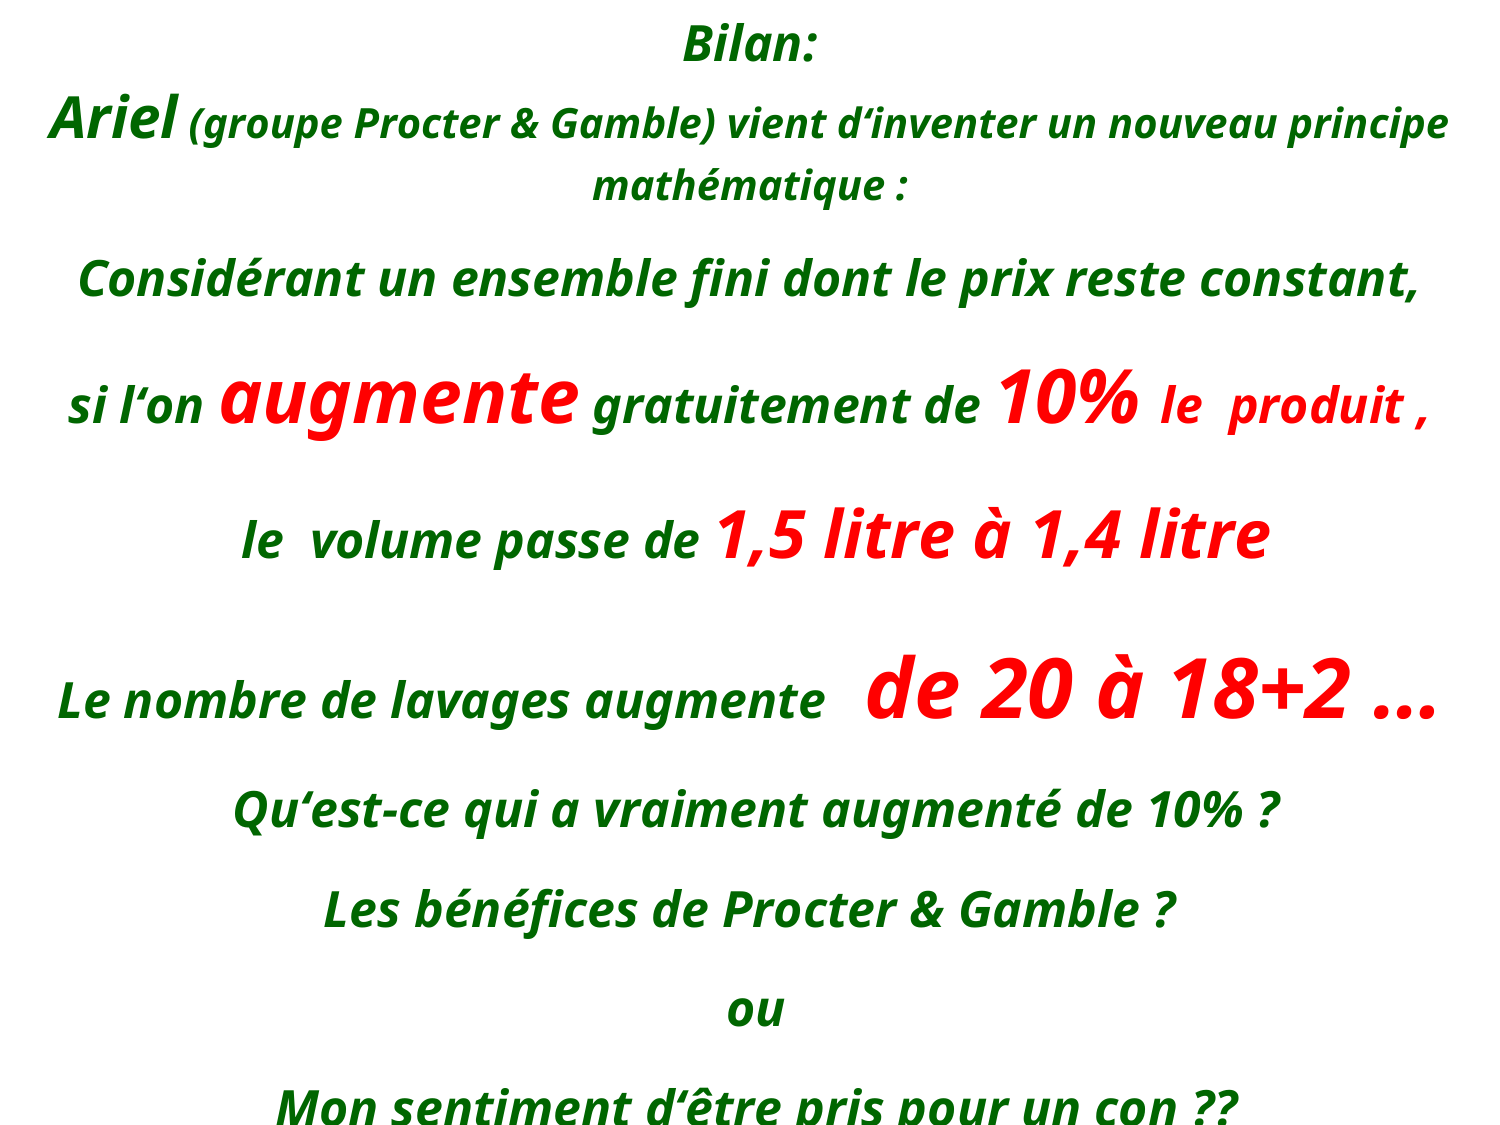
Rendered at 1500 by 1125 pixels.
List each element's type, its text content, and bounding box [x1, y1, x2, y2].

text_box Bilan: Ariel (groupe Procter & Gamble) vient d‘inventer un nouveau principe mathématique : Considérant un ensemble fini dont le prix reste constant, si l‘on augmente gratuitement de 10% le produit , le volume passe de 1,5 litre à 1,4 litre Le nombre de lavages augmente de 20 à 18+2 … Qu‘est-ce qui a vraiment augmenté de 10% ? Les bénéfices de Procter & Gamble ? ou Mon sentiment d‘être pris pour un con ?? [0, 0, 1500, 1125]
